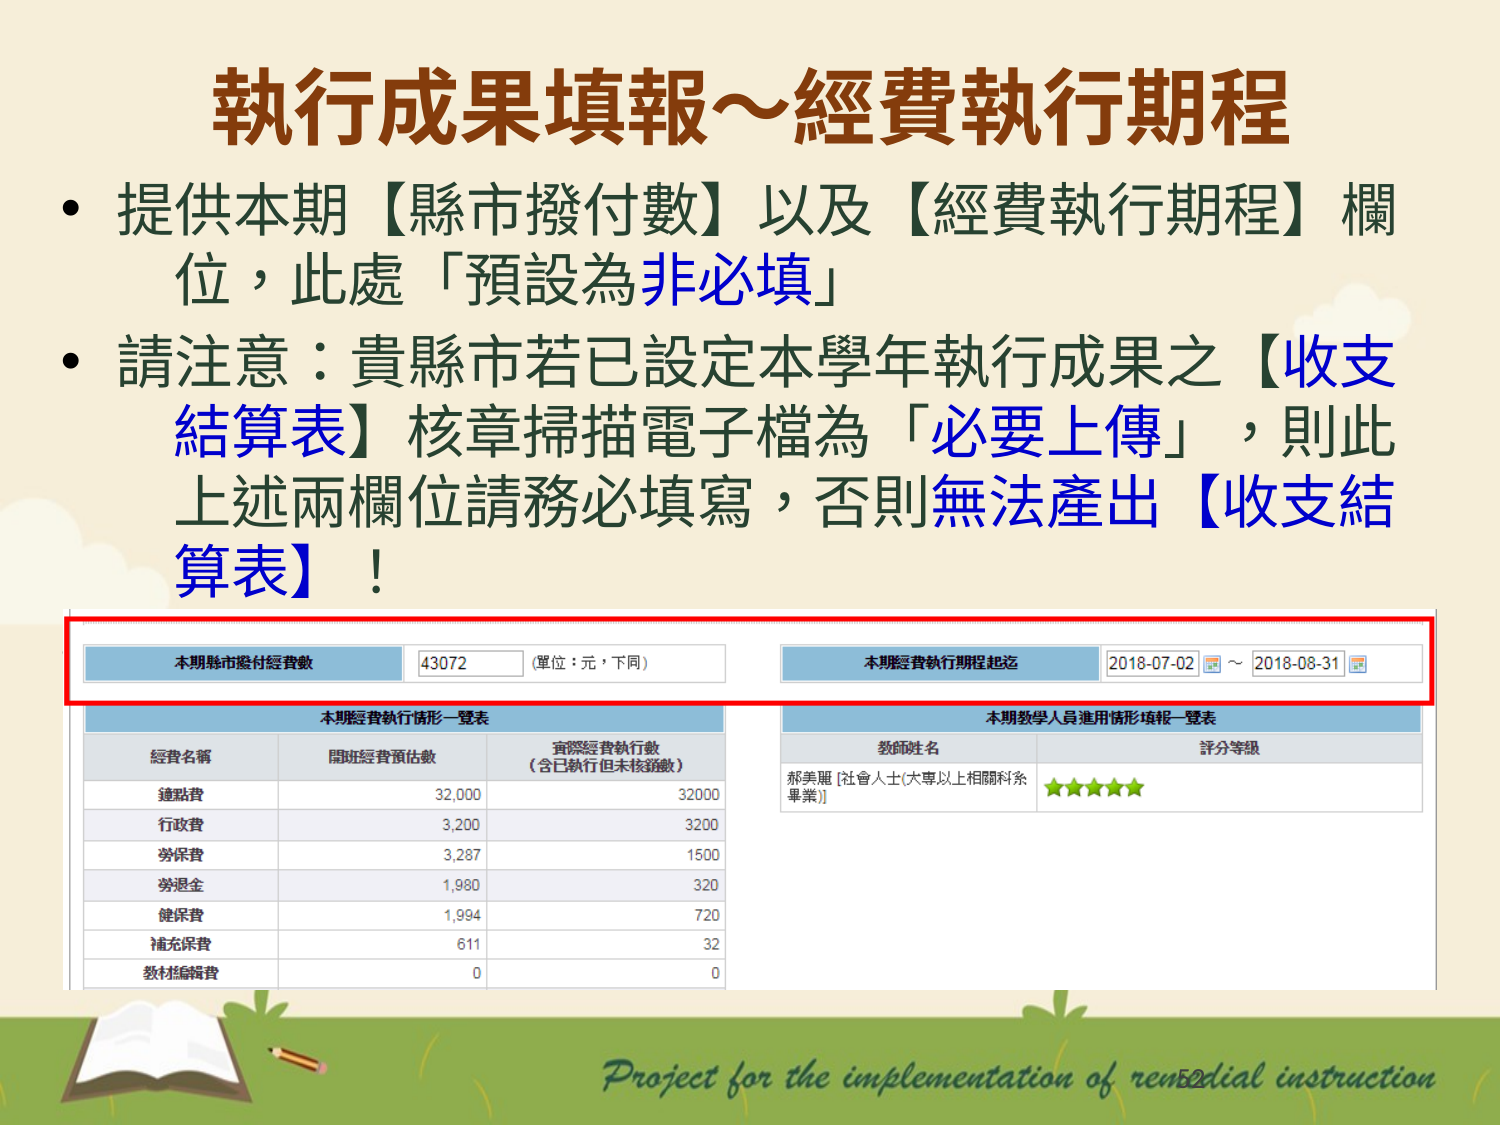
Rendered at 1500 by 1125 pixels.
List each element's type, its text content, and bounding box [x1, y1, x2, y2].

text_box [1161, 1046, 1499, 1107]
picture [63, 609, 1437, 991]
title 執行成果填報～經費執行期程 [13, 45, 1491, 178]
text_box 提供本期【縣市撥付數】以及【經費執行期程】欄位，此處「預設為非必填」 請注意：貴縣市若已設定本學年執行成果之【收支結算表】核章掃描電子檔為「必要上傳」，則此上述兩欄位請務必填寫，否則無法產出【收支結算表】！ [46, 178, 1454, 695]
